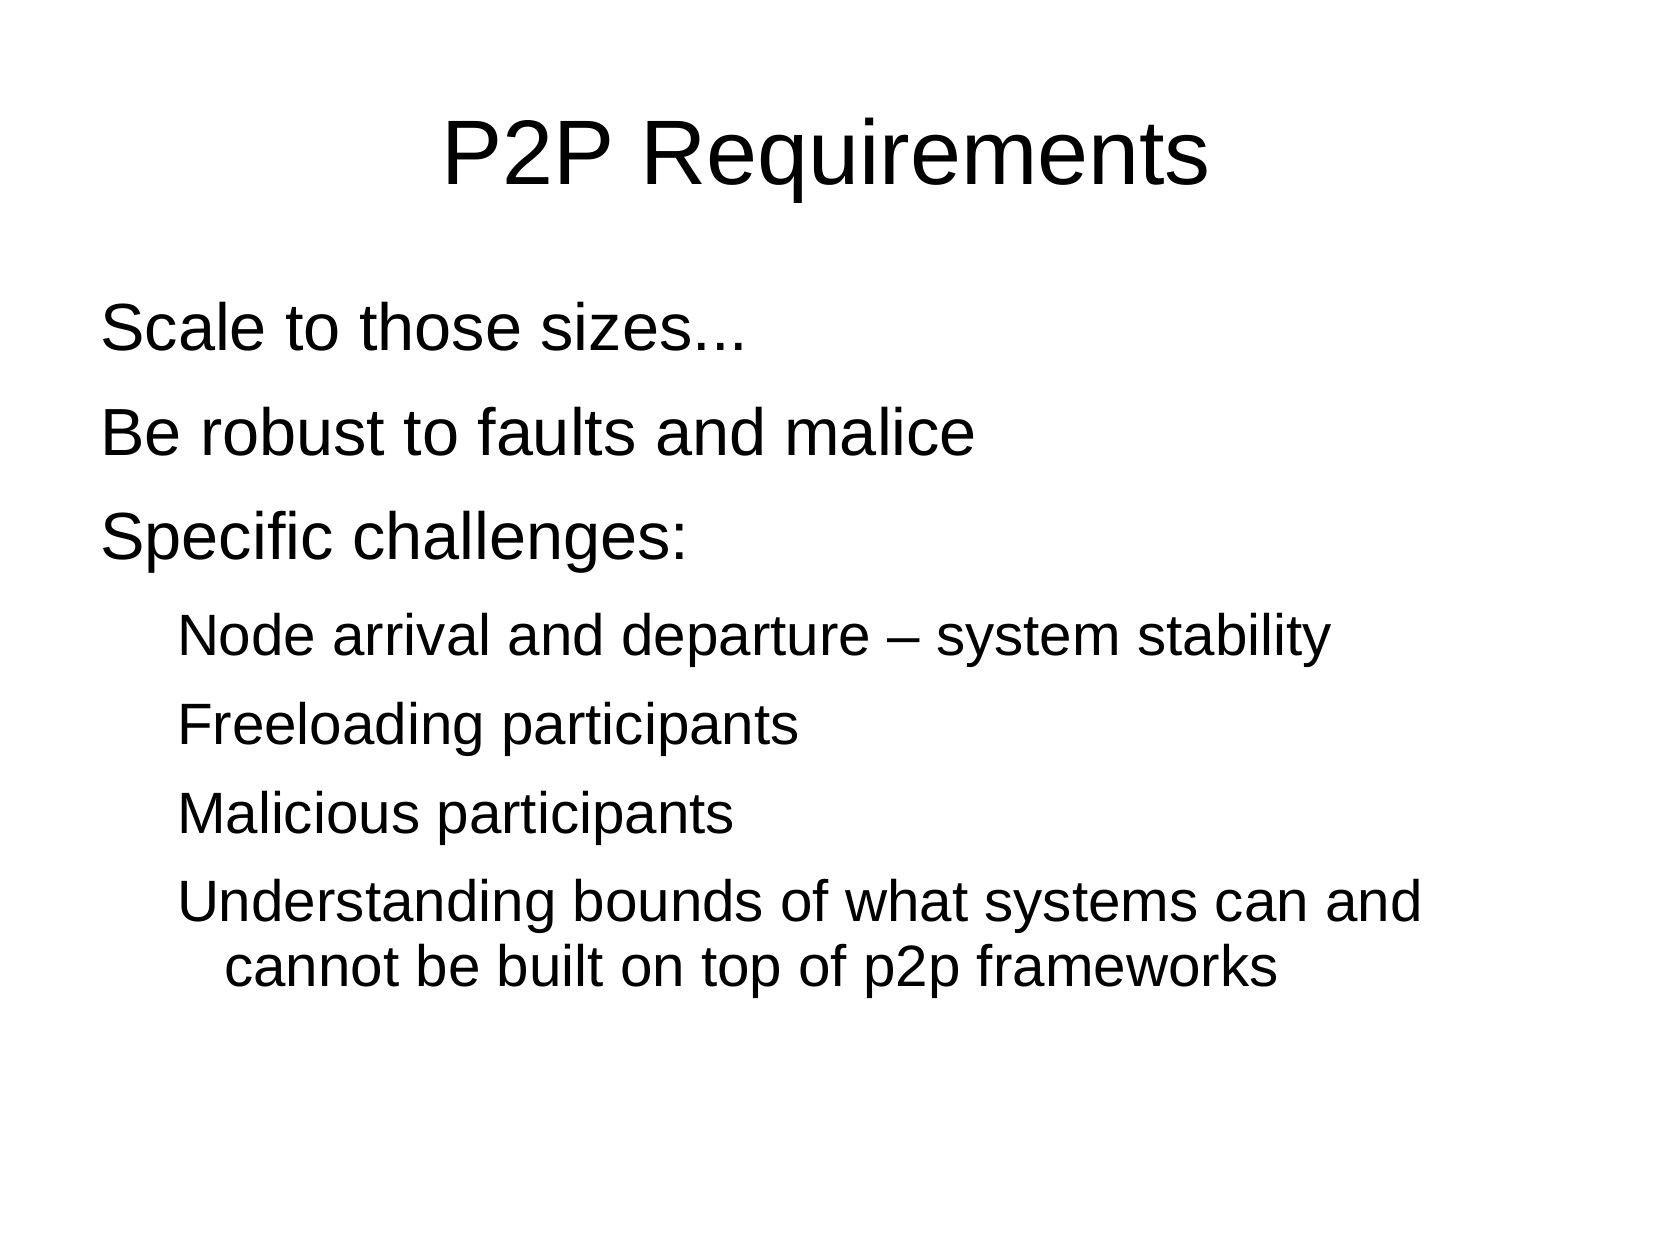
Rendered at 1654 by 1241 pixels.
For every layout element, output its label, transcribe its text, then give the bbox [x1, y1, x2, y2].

title P2P Requirements [82, 56, 1571, 250]
list Scale to those sizes... Be robust to faults and malice Specific challenges: Node arrival and departure – system stability Freeloading participants Malicious participants Understanding bounds of what systems can and cannot be built on top of p2p frameworks [82, 290, 1571, 1094]
